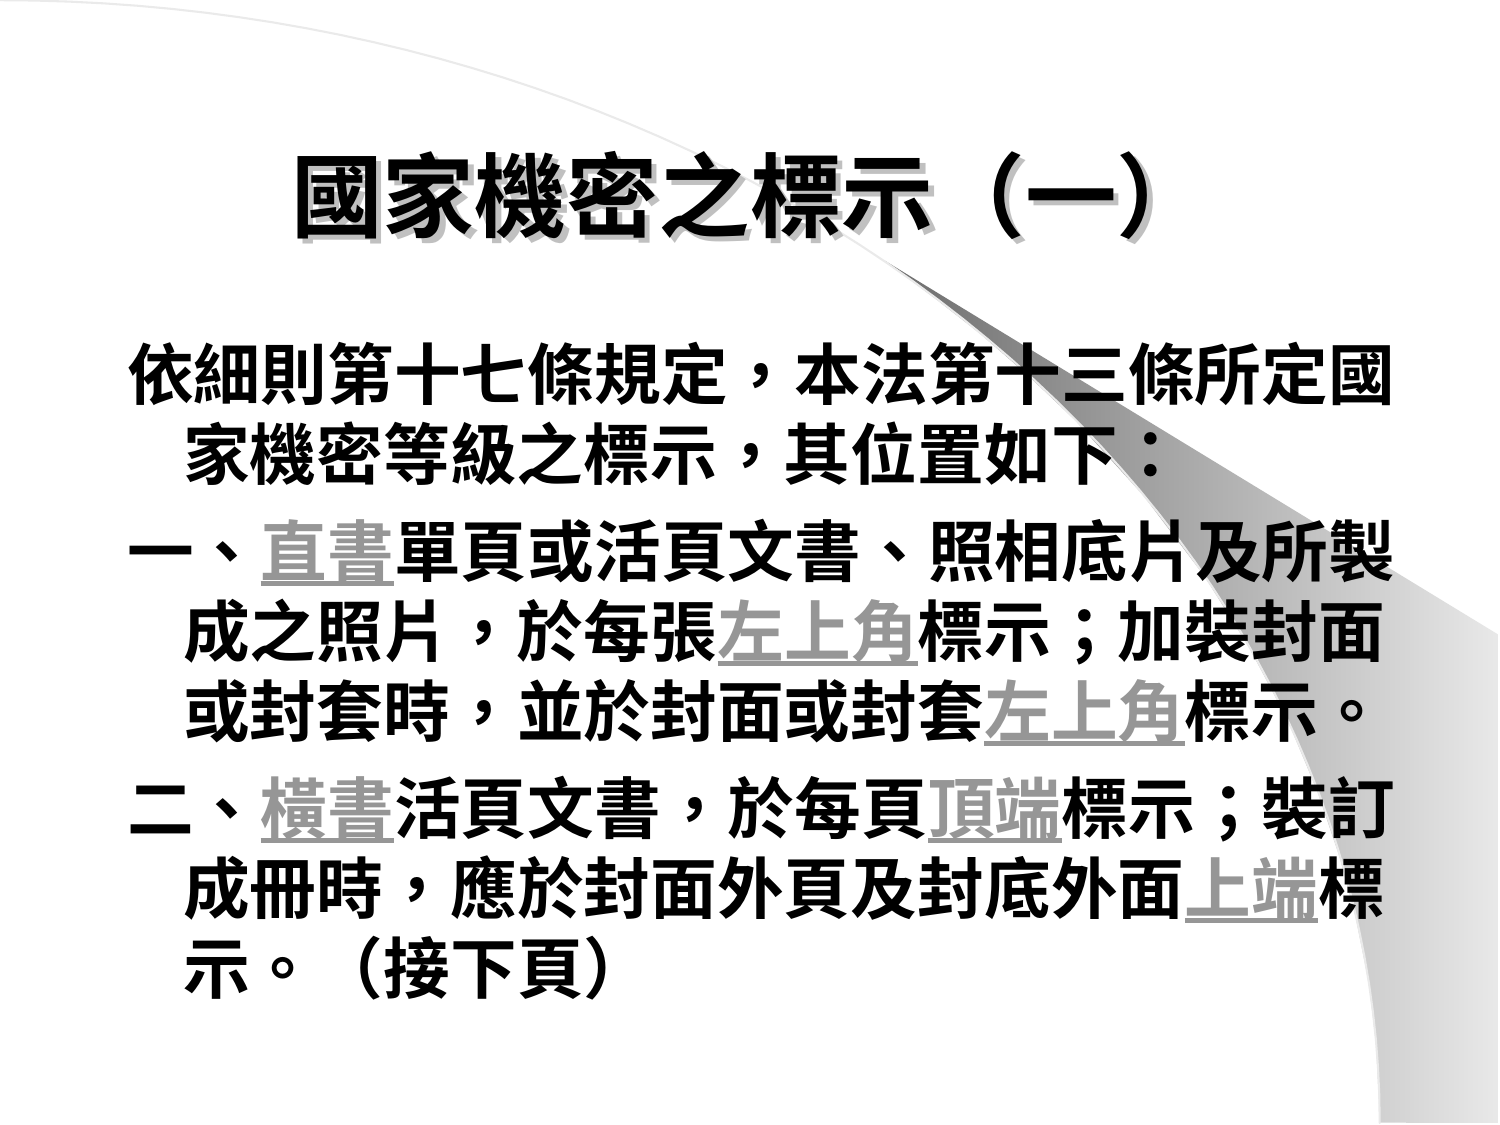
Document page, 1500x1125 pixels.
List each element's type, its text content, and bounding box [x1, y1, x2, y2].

list 依細則第十七條規定，本法第十三條所定國家機密等級之標示，其位置如下： 一、直書單頁或活頁文書、照相底片及所製成之照片，於每張左上角標示；加裝封面或封套時，並於封面或封套左上角標示。 二、橫書活頁文書，於每頁頂端標示；裝訂成冊時，應於封面外頁及封底外面上端標示。（接下頁） [112, 324, 1425, 1038]
title 國家機密之標示（一） [112, 99, 1388, 288]
